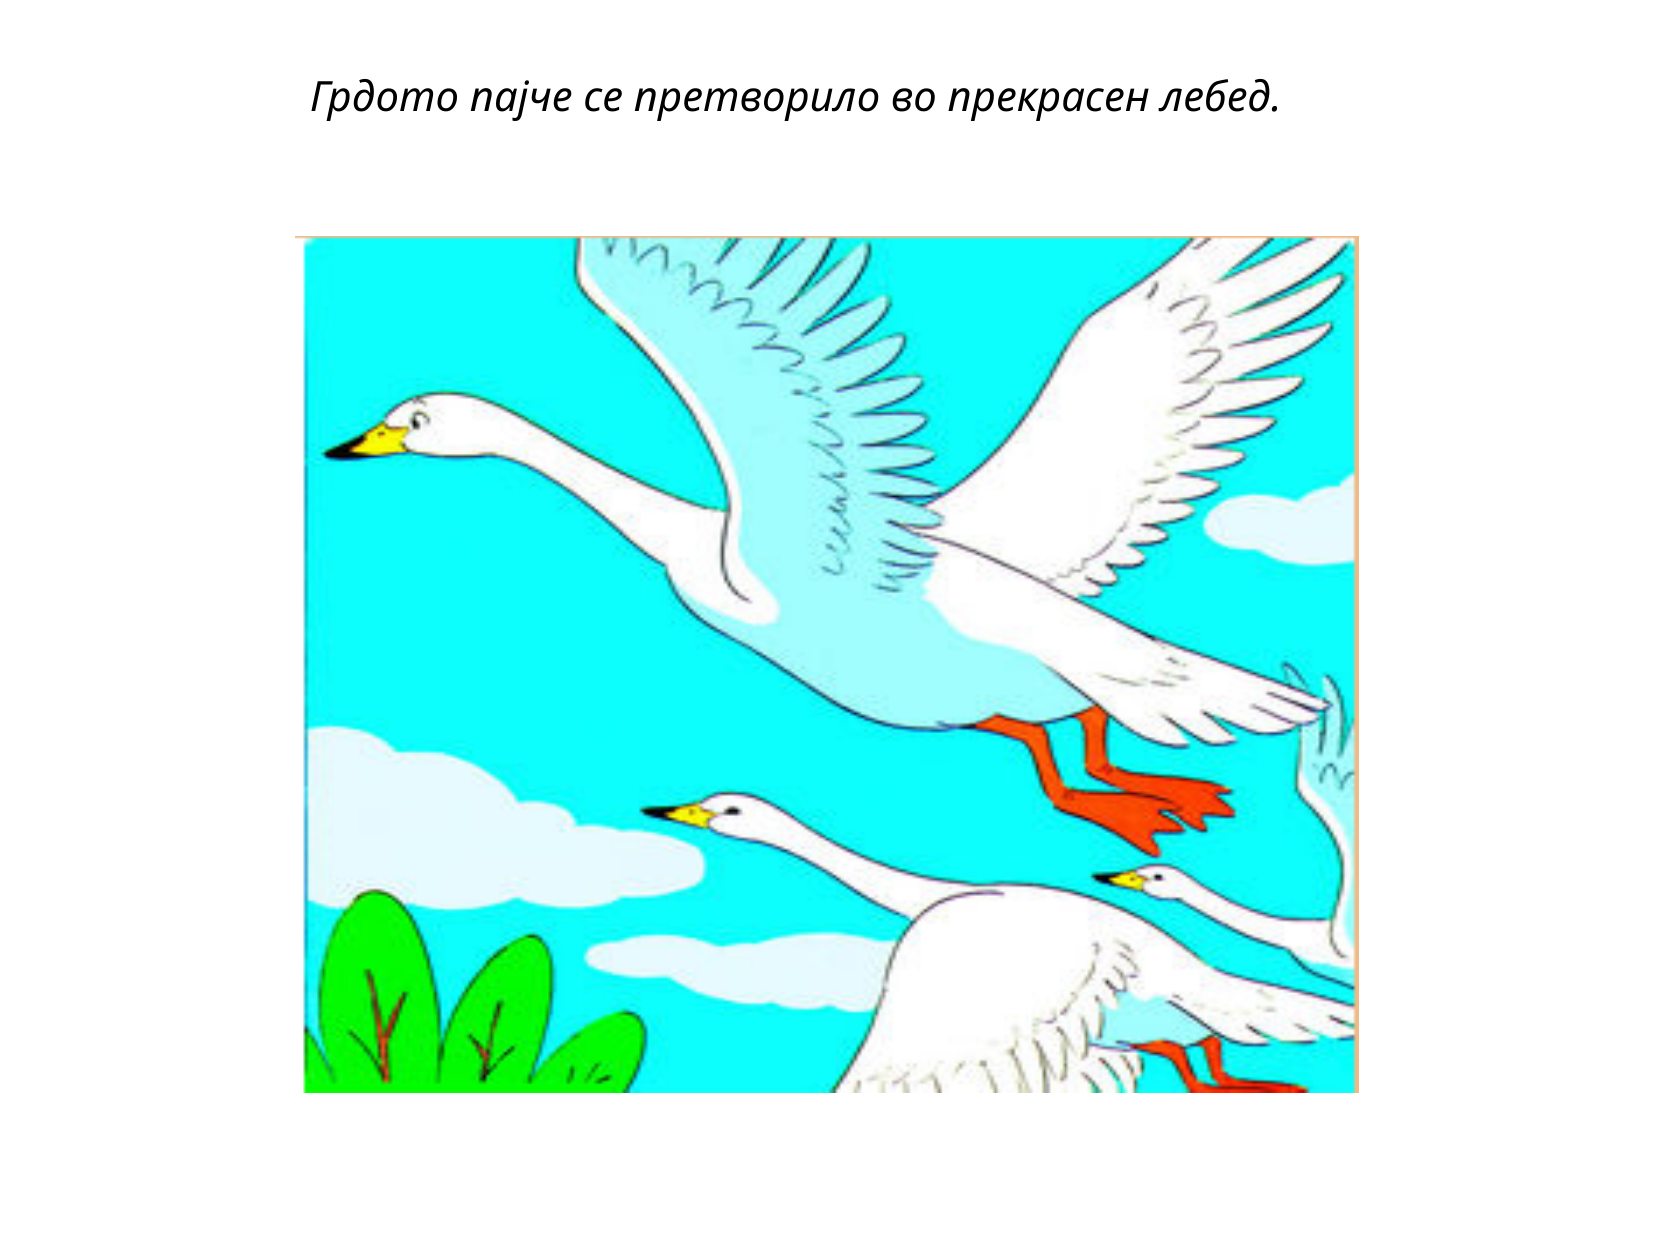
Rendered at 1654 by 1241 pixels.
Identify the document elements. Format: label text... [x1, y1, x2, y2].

picture [295, 236, 1359, 1093]
text_box Грдото пајче се претворило во прекрасен лебед. [295, 59, 1447, 123]
